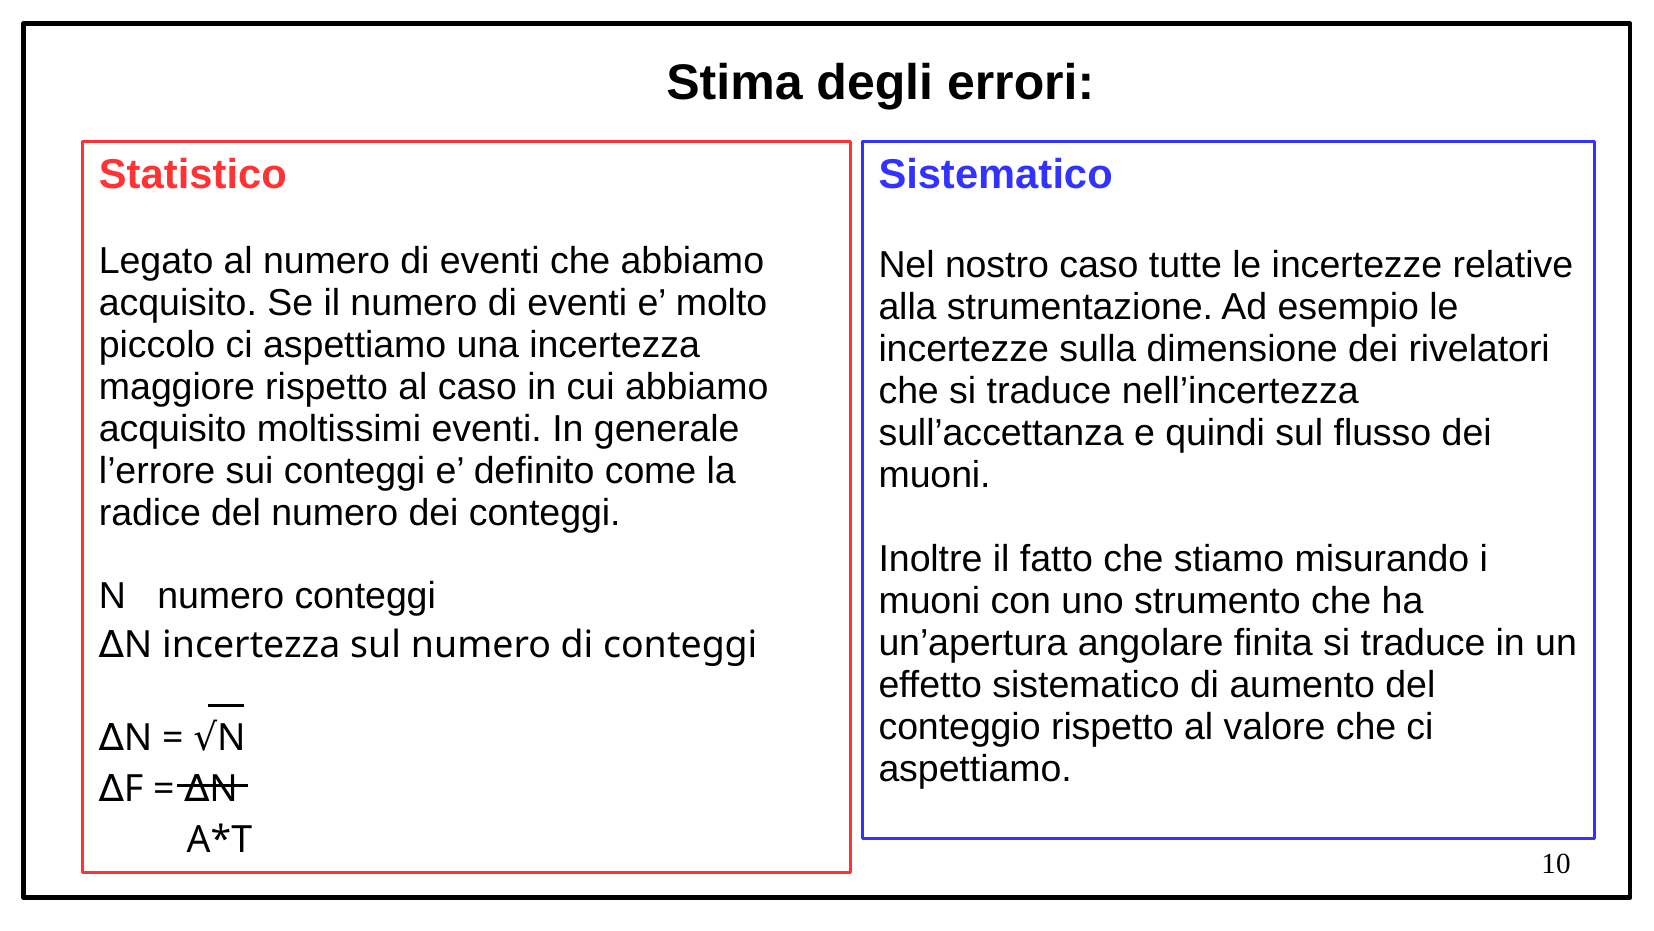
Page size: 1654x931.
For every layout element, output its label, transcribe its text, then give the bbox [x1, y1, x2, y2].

text_box Stima degli errori: [651, 47, 1182, 174]
text_box Sistematico Nel nostro caso tutte le incertezze relative alla strumentazione. Ad esempio le incertezze sulla dimensione dei rivelatori che si traduce nell’incertezza sull’accettanza e quindi sul flusso dei muoni. Inoltre il fatto che stiamo misurando i muoni con uno strumento che ha un’apertura angolare finita si traduce in un effetto sistematico di aumento del conteggio rispetto al valore che ci aspettiamo. [862, 141, 1595, 839]
text_box Statistico Legato al numero di eventi che abbiamo acquisito. Se il numero di eventi e’ molto piccolo ci aspettiamo una incertezza maggiore rispetto al caso in cui abbiamo acquisito moltissimi eventi. In generale l’errore sui conteggi e’ definito come la radice del numero dei conteggi. N numero conteggi ∆N incertezza sul numero di conteggi ∆N = √N ∆F = ∆N A*T [82, 141, 851, 837]
